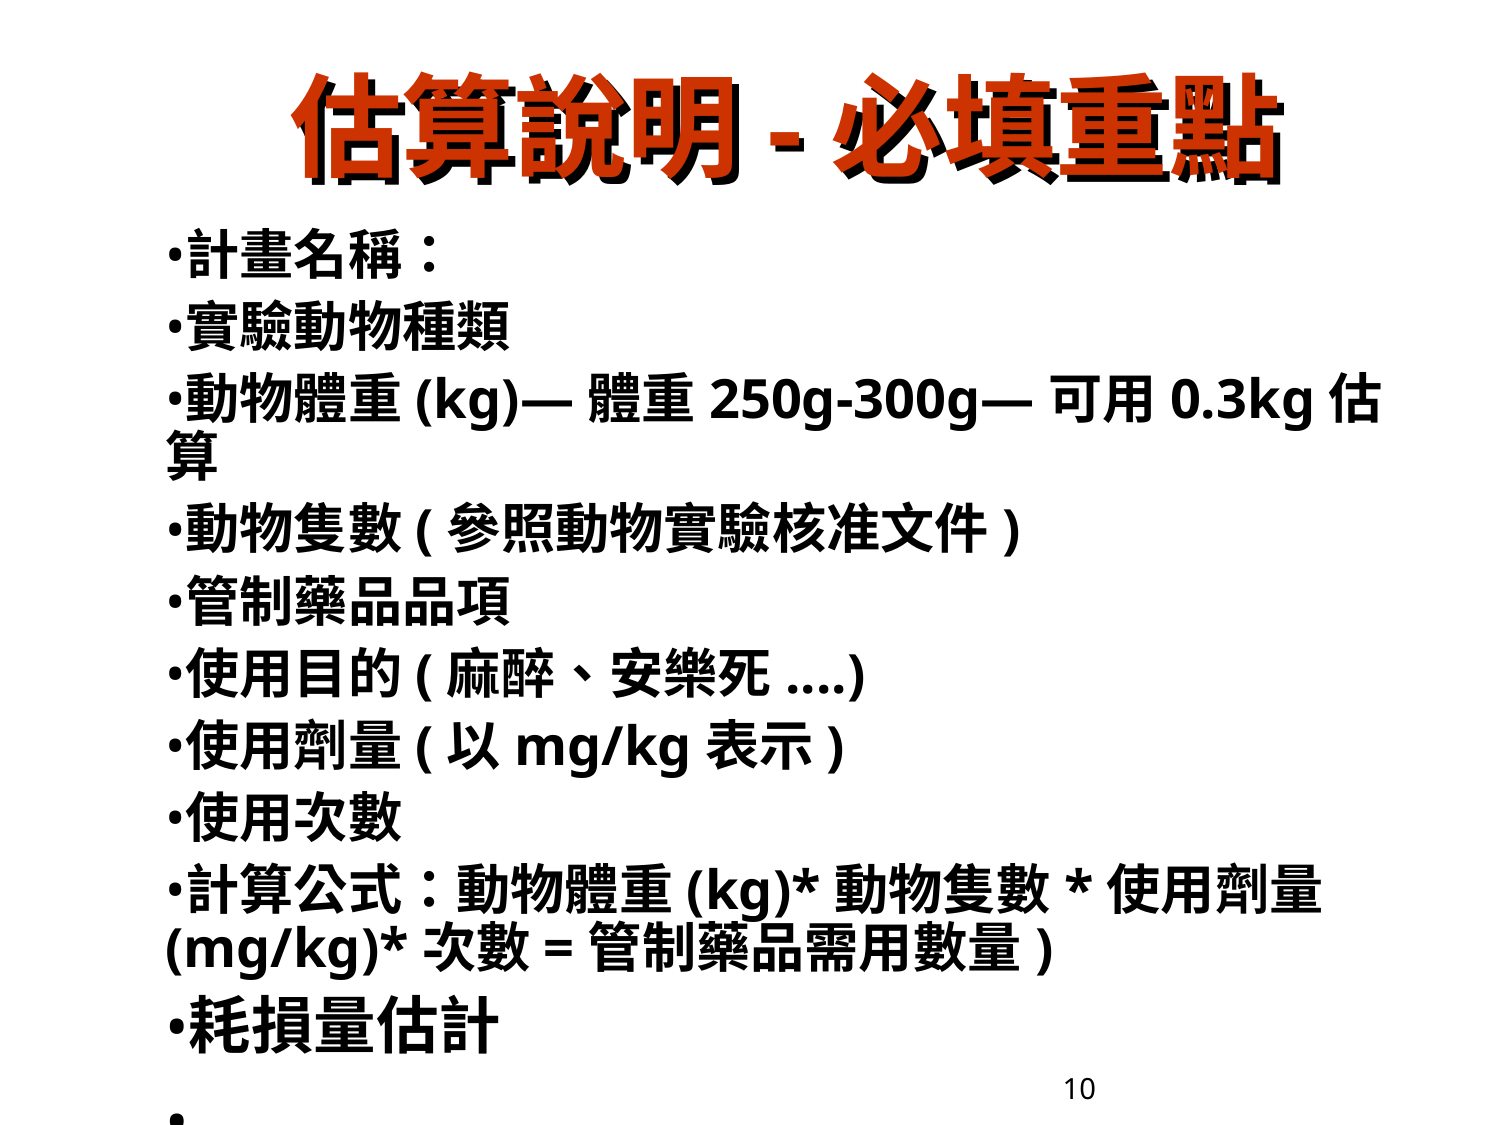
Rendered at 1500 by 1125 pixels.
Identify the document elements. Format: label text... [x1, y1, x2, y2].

list 計畫名稱： 實驗動物種類 動物體重(kg)—體重250g-300g—可用0.3kg估算 動物隻數(參照動物實驗核准文件) 管制藥品品項 使用目的(麻醉、安樂死....) 使用劑量(以mg/kg表示) 使用次數 計算公式：動物體重(kg)*動物隻數*使用劑量(mg/kg)*次數=管制藥品需用數量) 耗損量估計 [150, 220, 1426, 1071]
title 估算說明-必填重點 [147, 18, 1423, 207]
